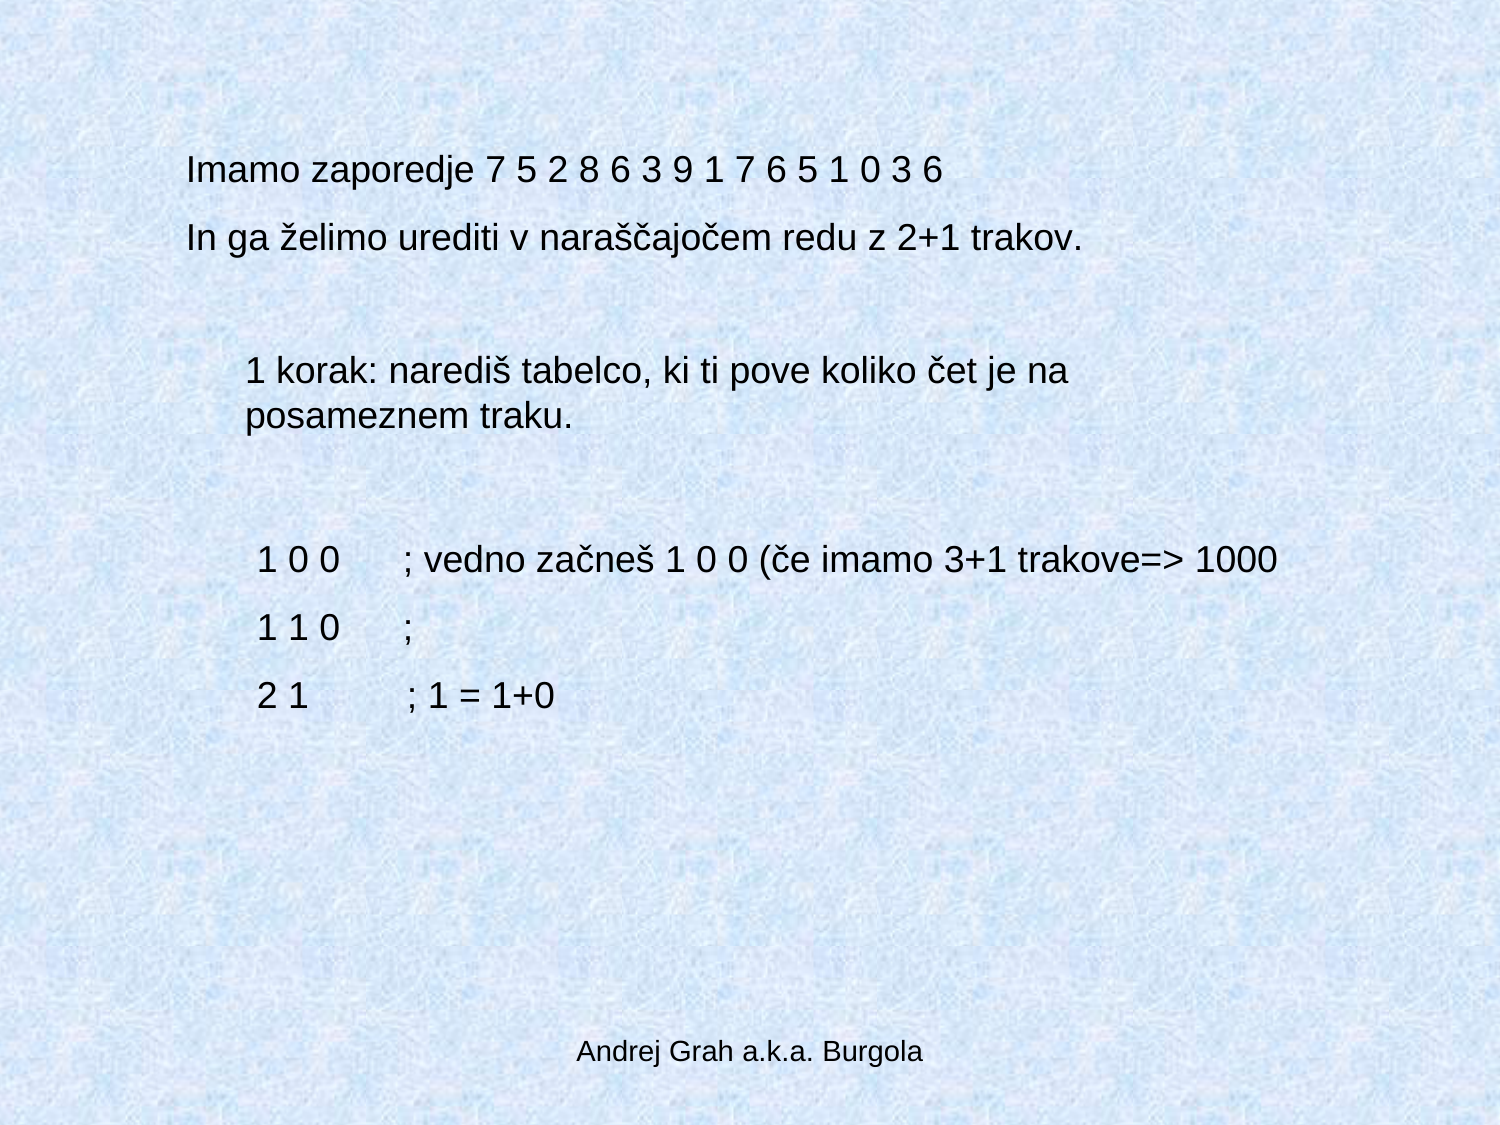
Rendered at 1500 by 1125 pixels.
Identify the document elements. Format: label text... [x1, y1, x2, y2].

text_box Andrej Grah a.k.a. Burgola [512, 1024, 988, 1103]
text_box Imamo zaporedje 7 5 2 8 6 3 9 1 7 6 5 1 0 3 6 In ga želimo urediti v naraščajočem redu z 2+1 trakov. [171, 137, 1223, 267]
text_box 1 korak: narediš tabelco, ki ti pove koliko čet je na posameznem traku. [230, 337, 1223, 444]
picture [0, 0, 1500, 1125]
text_box 1 0 0 ; vedno začneš 1 0 0 (če imamo 3+1 trakove=> 1000 1 1 0 ; 2 1 ; 1 = 1+0 [242, 527, 1400, 725]
